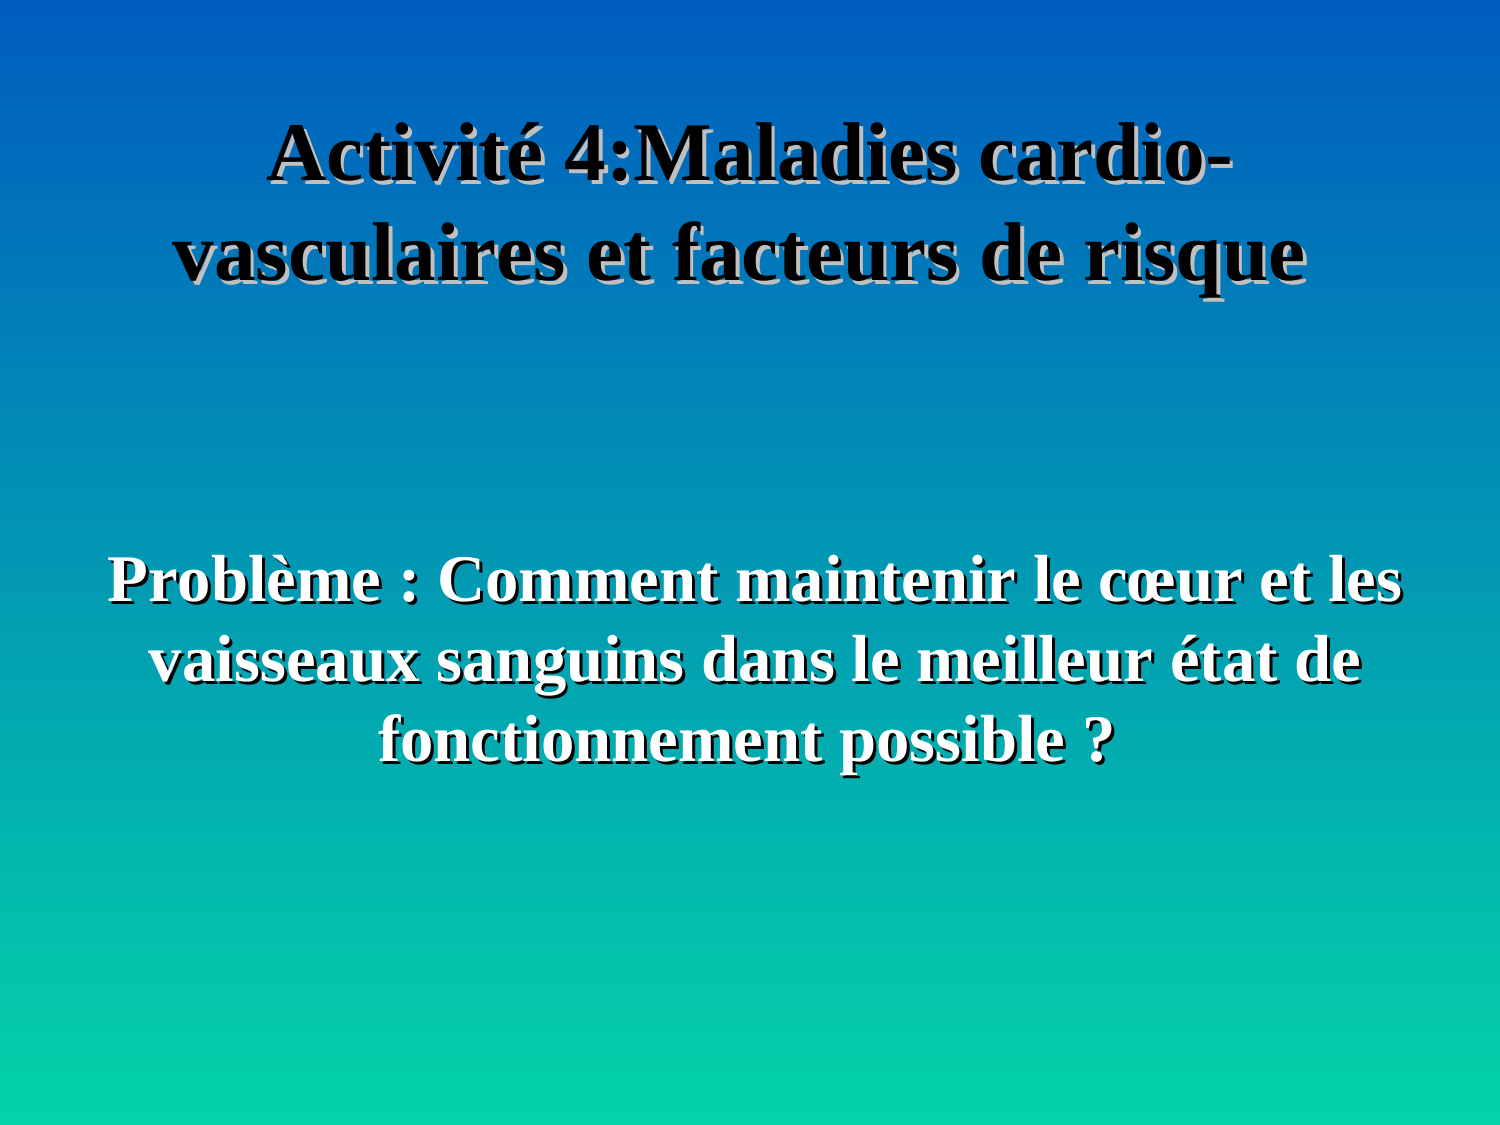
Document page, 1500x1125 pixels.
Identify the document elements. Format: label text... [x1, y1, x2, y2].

text_box Activité 4:Maladies cardio-vasculaires et facteurs de risque [75, 45, 1426, 351]
text_box Problème : Comment maintenir le cœur et les vaisseaux sanguins dans le meilleur état de fonctionnement possible ? [35, 527, 1477, 863]
